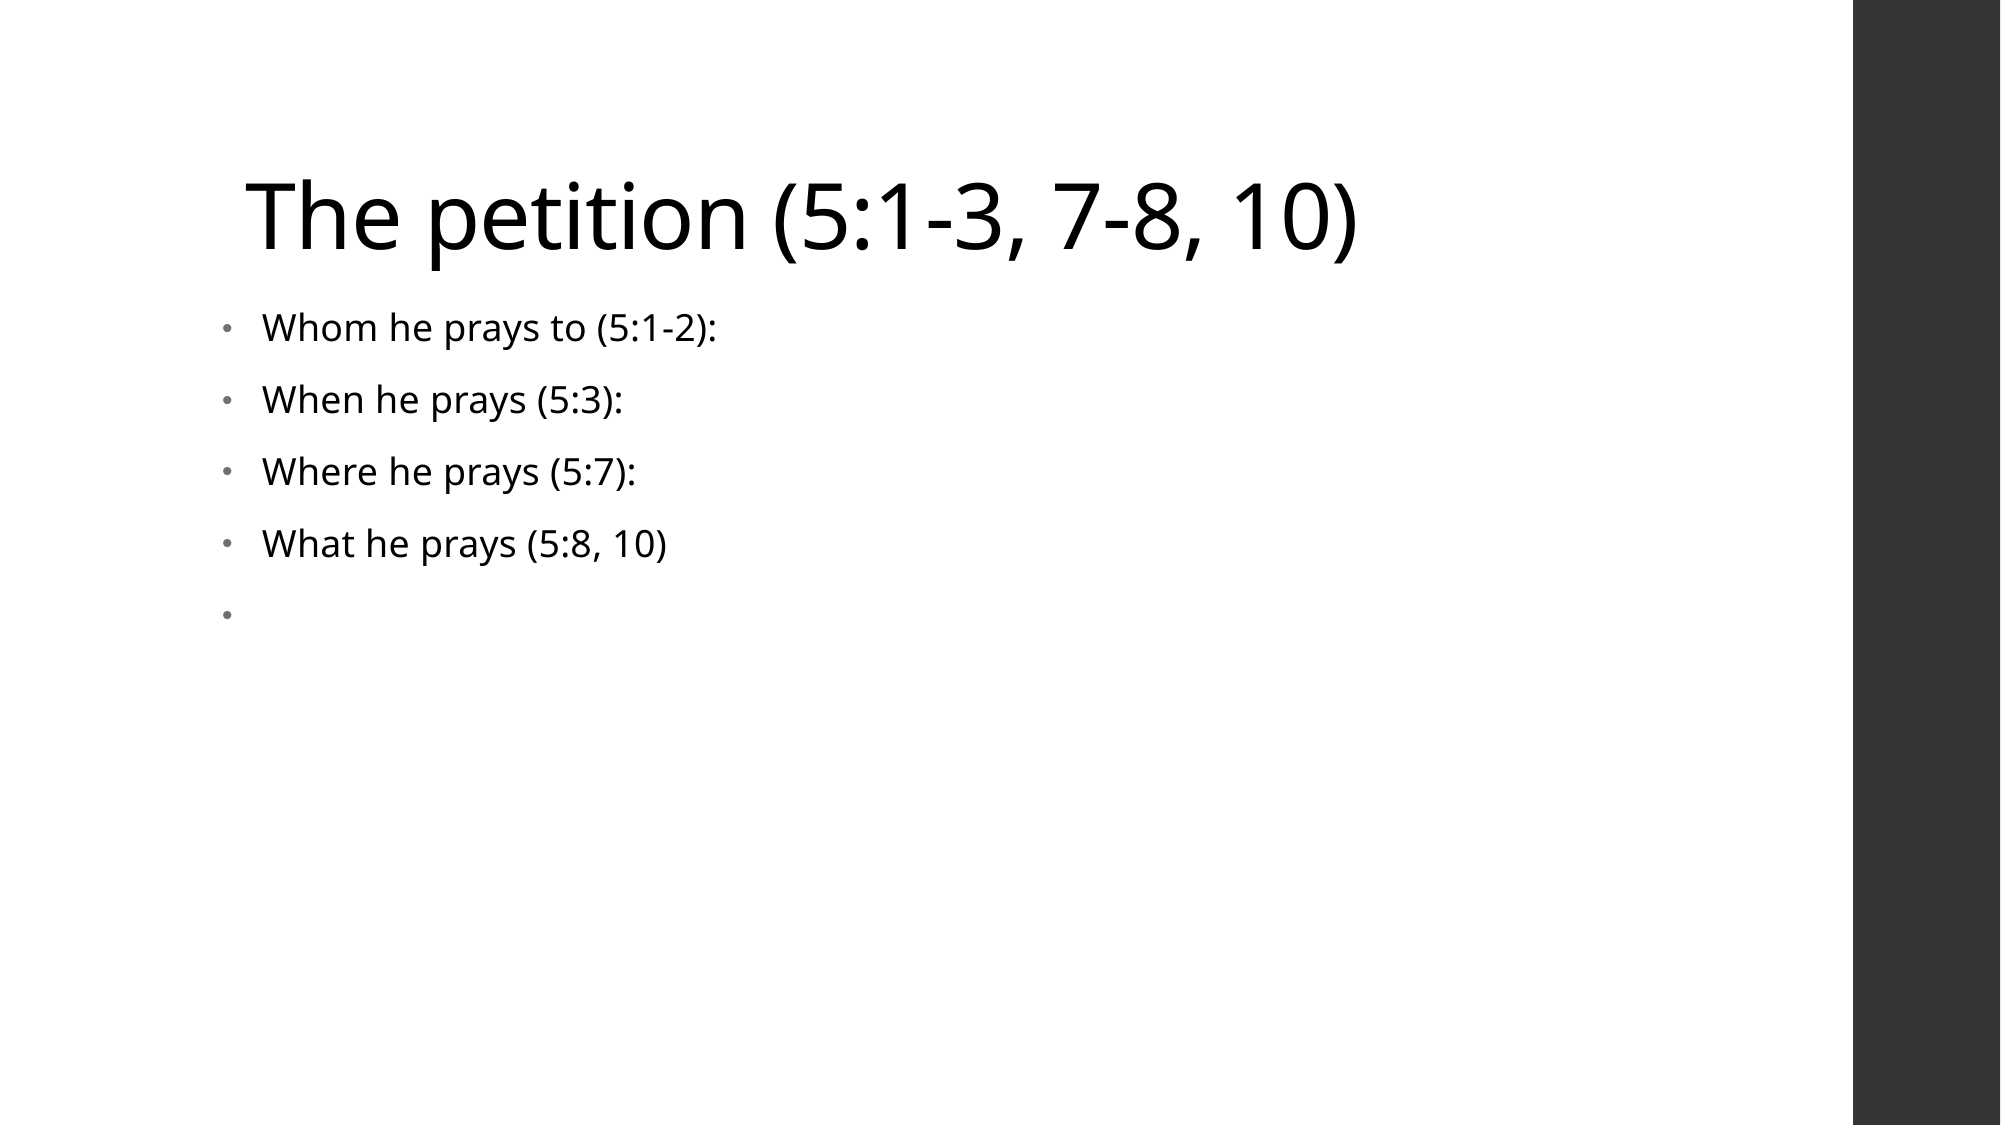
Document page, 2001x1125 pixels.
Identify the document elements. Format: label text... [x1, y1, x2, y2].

list Whom he prays to (5:1-2): When he prays (5:3): Where he prays (5:7): What he prays (5:8, 10) [206, 299, 1617, 1014]
title The petition (5:1-3, 7-8, 10) [206, 60, 1797, 278]
